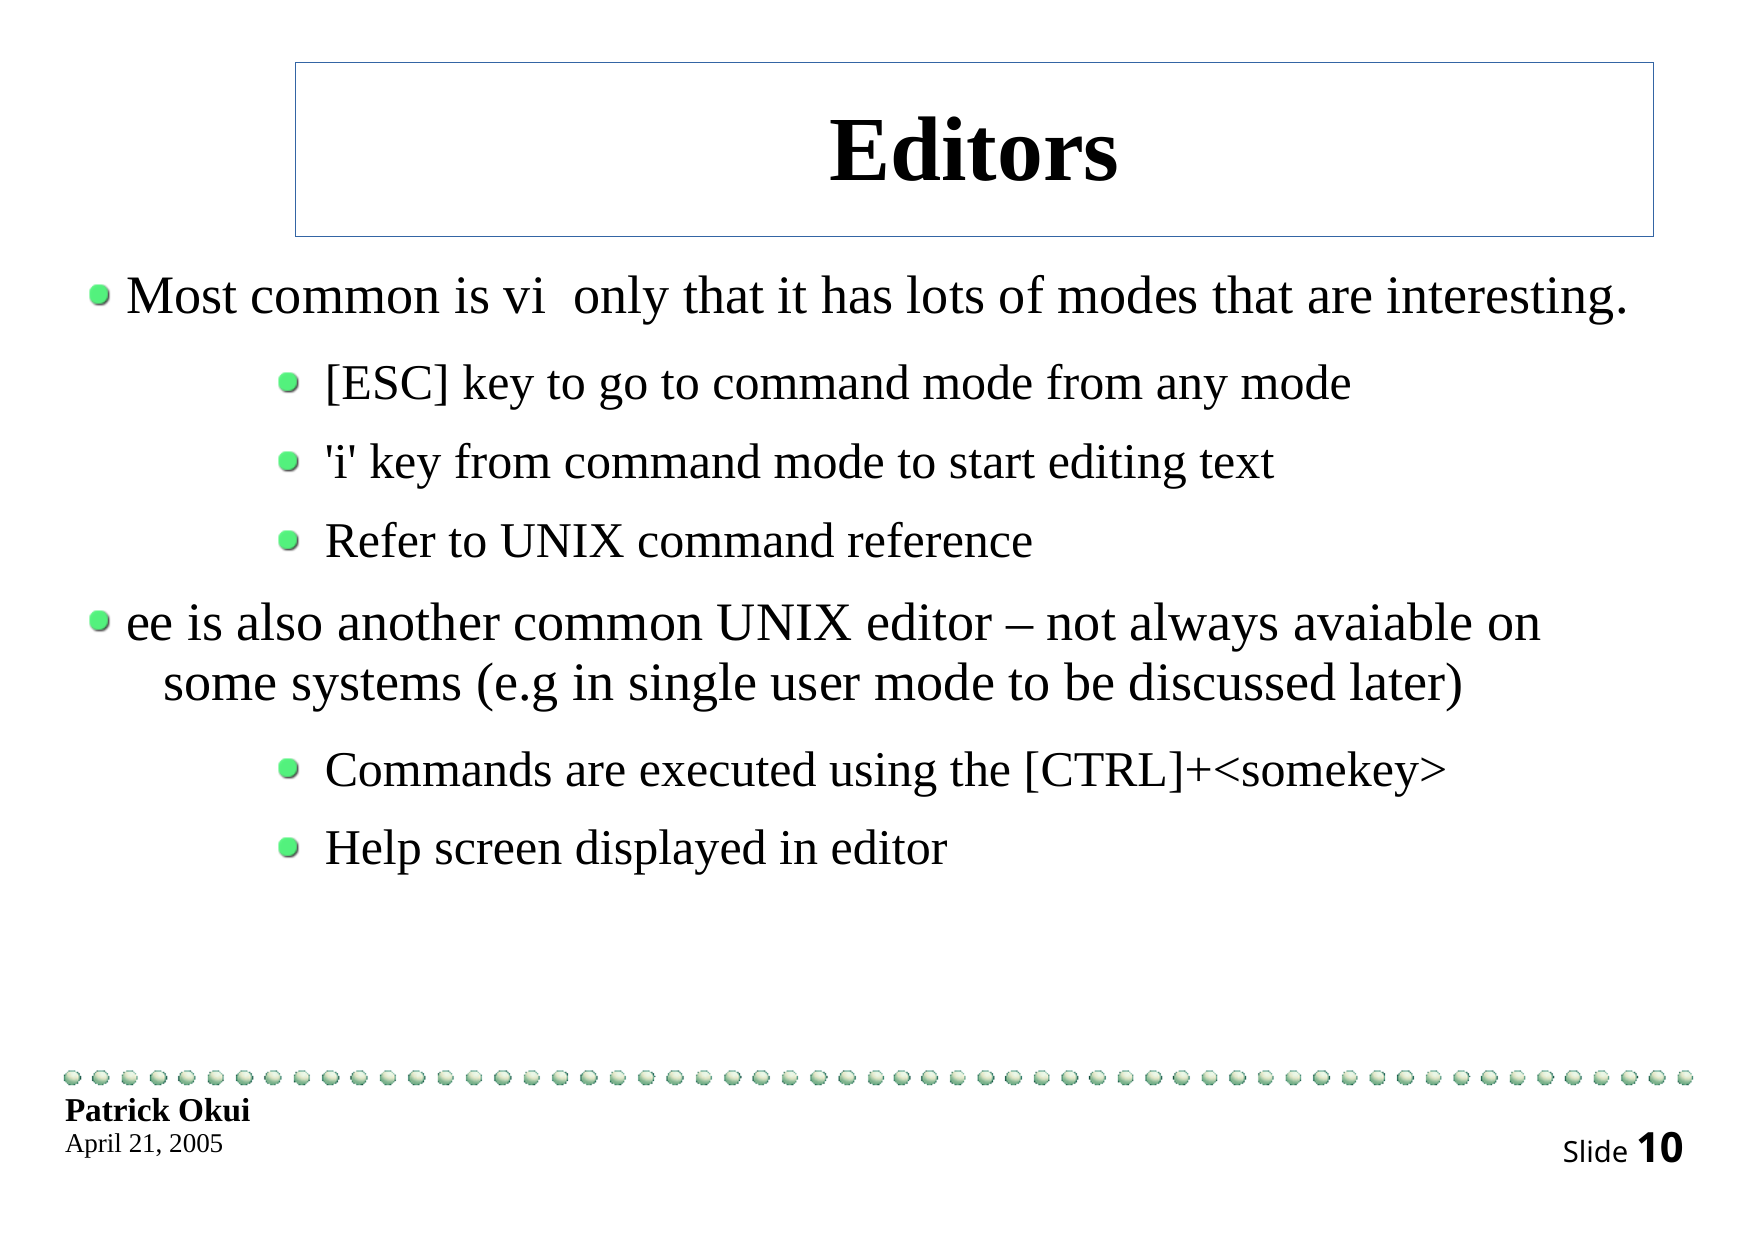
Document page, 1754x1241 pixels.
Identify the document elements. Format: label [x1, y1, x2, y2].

picture [277, 371, 301, 395]
picture [277, 836, 301, 860]
picture [88, 283, 112, 308]
picture [277, 529, 301, 553]
picture [88, 609, 112, 634]
picture [277, 450, 301, 474]
picture [277, 757, 301, 781]
picture [59, 1069, 1695, 1087]
